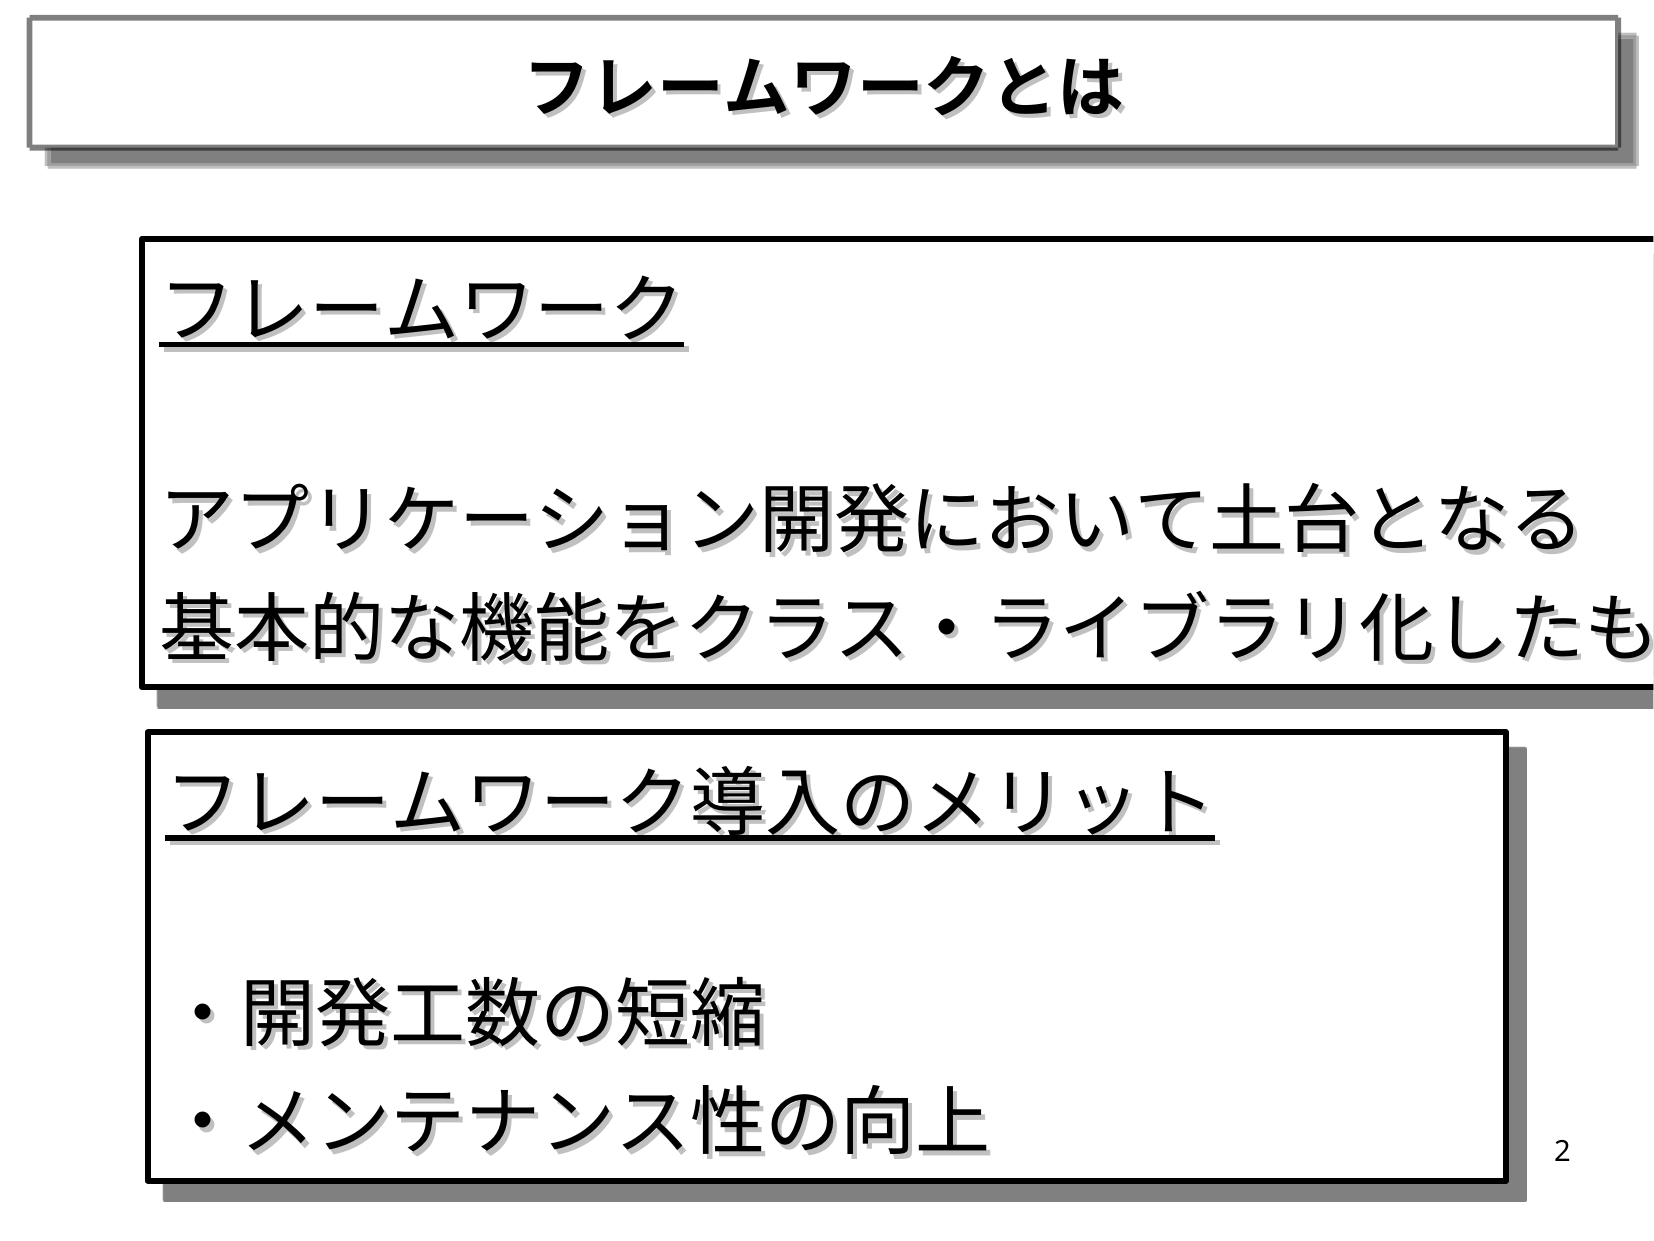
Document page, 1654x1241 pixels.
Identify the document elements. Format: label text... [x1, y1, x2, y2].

text_box フレームワークとは [29, 17, 1619, 148]
text_box フレームワーク アプリケーション開発において土台となる 基本的な機能をクラス・ライブラリ化したもの [141, 238, 1501, 626]
text_box フレームワーク導入のメリット ・開発工数の短縮 ・メンテナンス性の向上 [147, 732, 1506, 1087]
